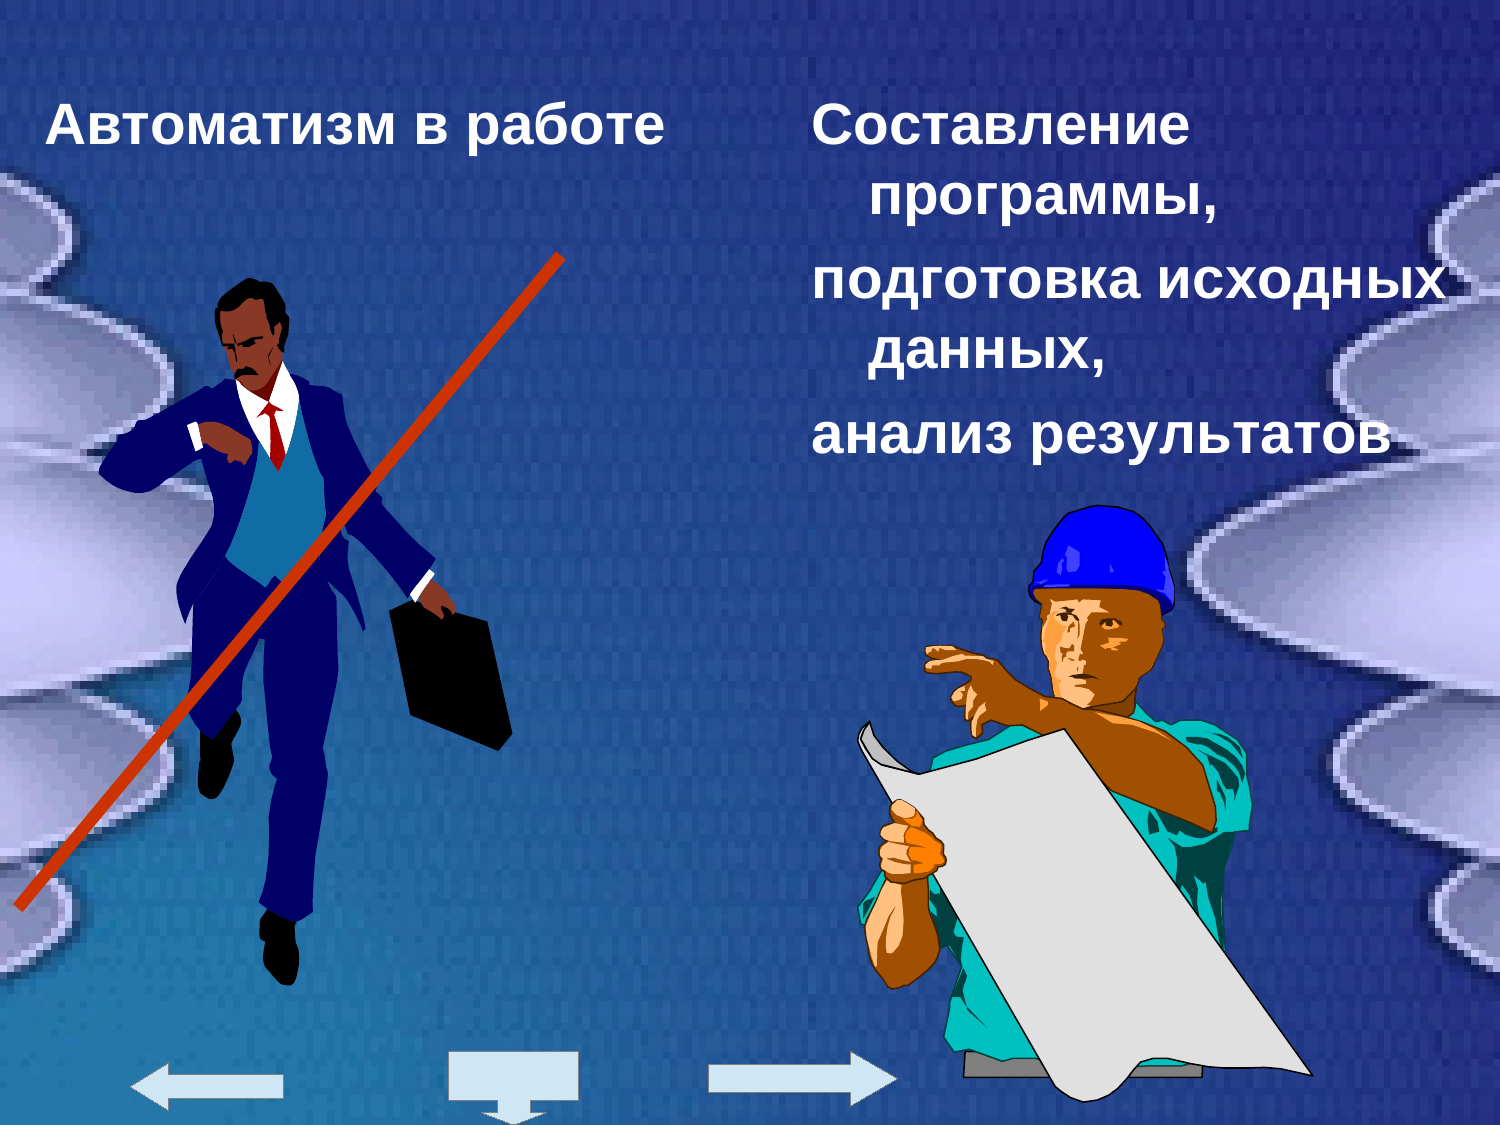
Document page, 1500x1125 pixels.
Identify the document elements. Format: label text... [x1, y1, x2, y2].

picture [1164, 200, 1177, 209]
picture [0, 0, 1500, 1125]
text_box [129, 1062, 284, 1111]
picture [949, 197, 963, 209]
text_box [708, 1051, 898, 1107]
picture [1128, 197, 1133, 206]
picture [1044, 200, 1055, 209]
picture [1010, 197, 1023, 209]
text_box [448, 1051, 579, 1125]
picture [915, 197, 928, 209]
list Автоматизм в работе [29, 78, 691, 197]
text_box Составление программы, подготовка исходных данных, анализ результатов [797, 78, 1500, 197]
picture [1085, 197, 1090, 206]
